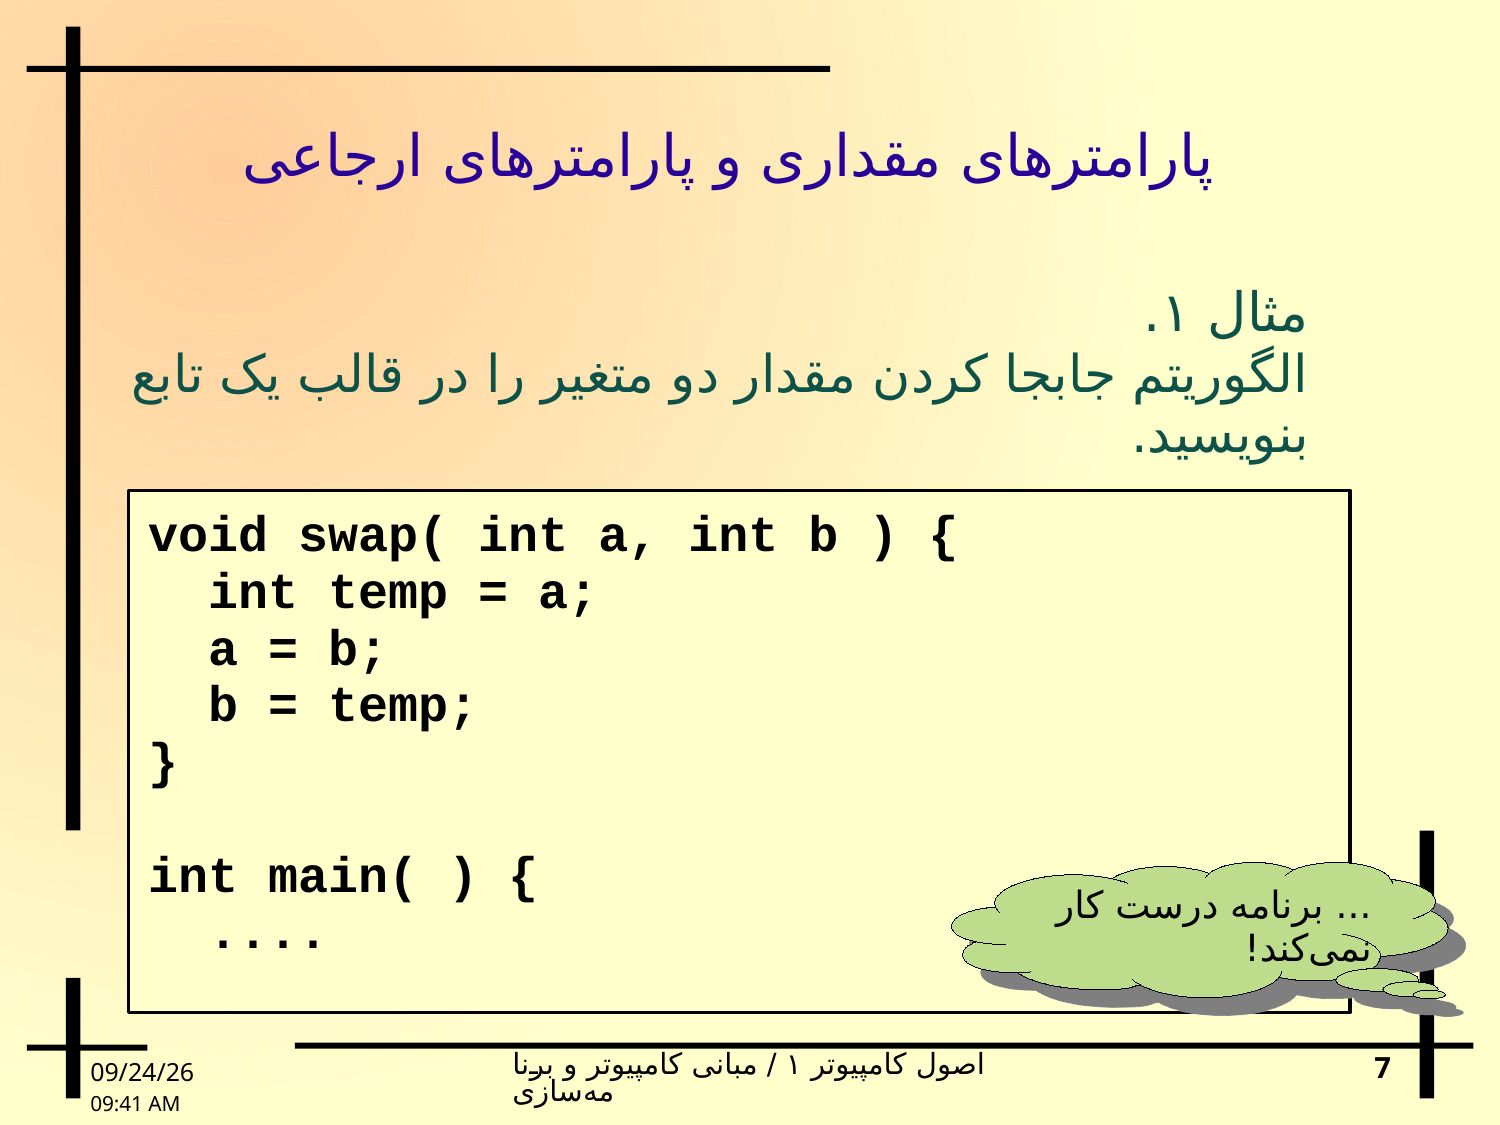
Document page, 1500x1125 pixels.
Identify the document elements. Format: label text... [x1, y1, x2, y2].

list مثال ۱. الگوریتم جابجا کردن مقدار دو متغیر را در قالب یک تابع بنویسید. [112, 280, 1362, 448]
list void swap( int a, int b ) { int temp = a; a = b; b = temp; } int main( ) { .... [128, 490, 1351, 1013]
title پارامترهای مقداری و پارامترهای ارجاعی [113, 96, 1344, 217]
text_box ... برنامه درست کار نمی‌کند! [951, 862, 1449, 999]
